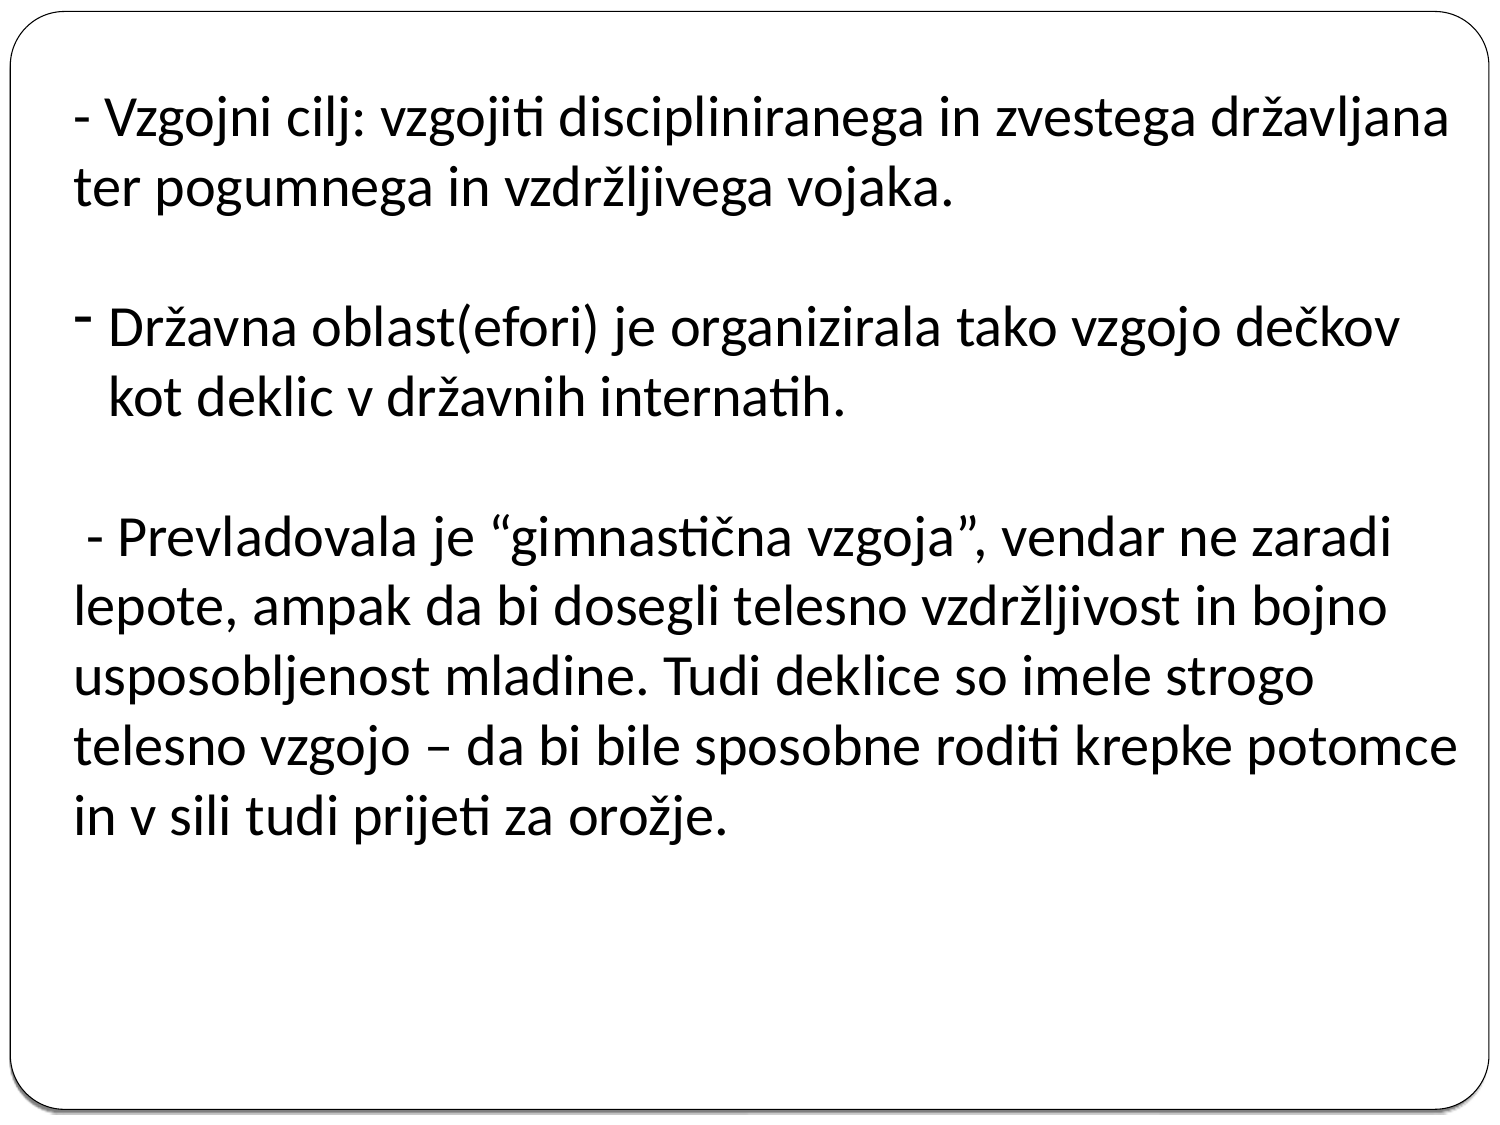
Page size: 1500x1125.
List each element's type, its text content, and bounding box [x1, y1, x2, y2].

text_box - Vzgojni cilj: vzgojiti discipliniranega in zvestega državljana ter pogumnega in vzdržljivega vojaka. Državna oblast(efori) je organizirala tako vzgojo dečkov kot deklic v državnih internatih. - Prevladovala je “gimnastična vzgoja”, vendar ne zaradi lepote, ampak da bi dosegli telesno vzdržljivost in bojno usposobljenost mladine. Tudi deklice so imele strogo telesno vzgojo – da bi bile sposobne roditi krepke potomce in v sili tudi prijeti za orožje. [58, 70, 1500, 995]
